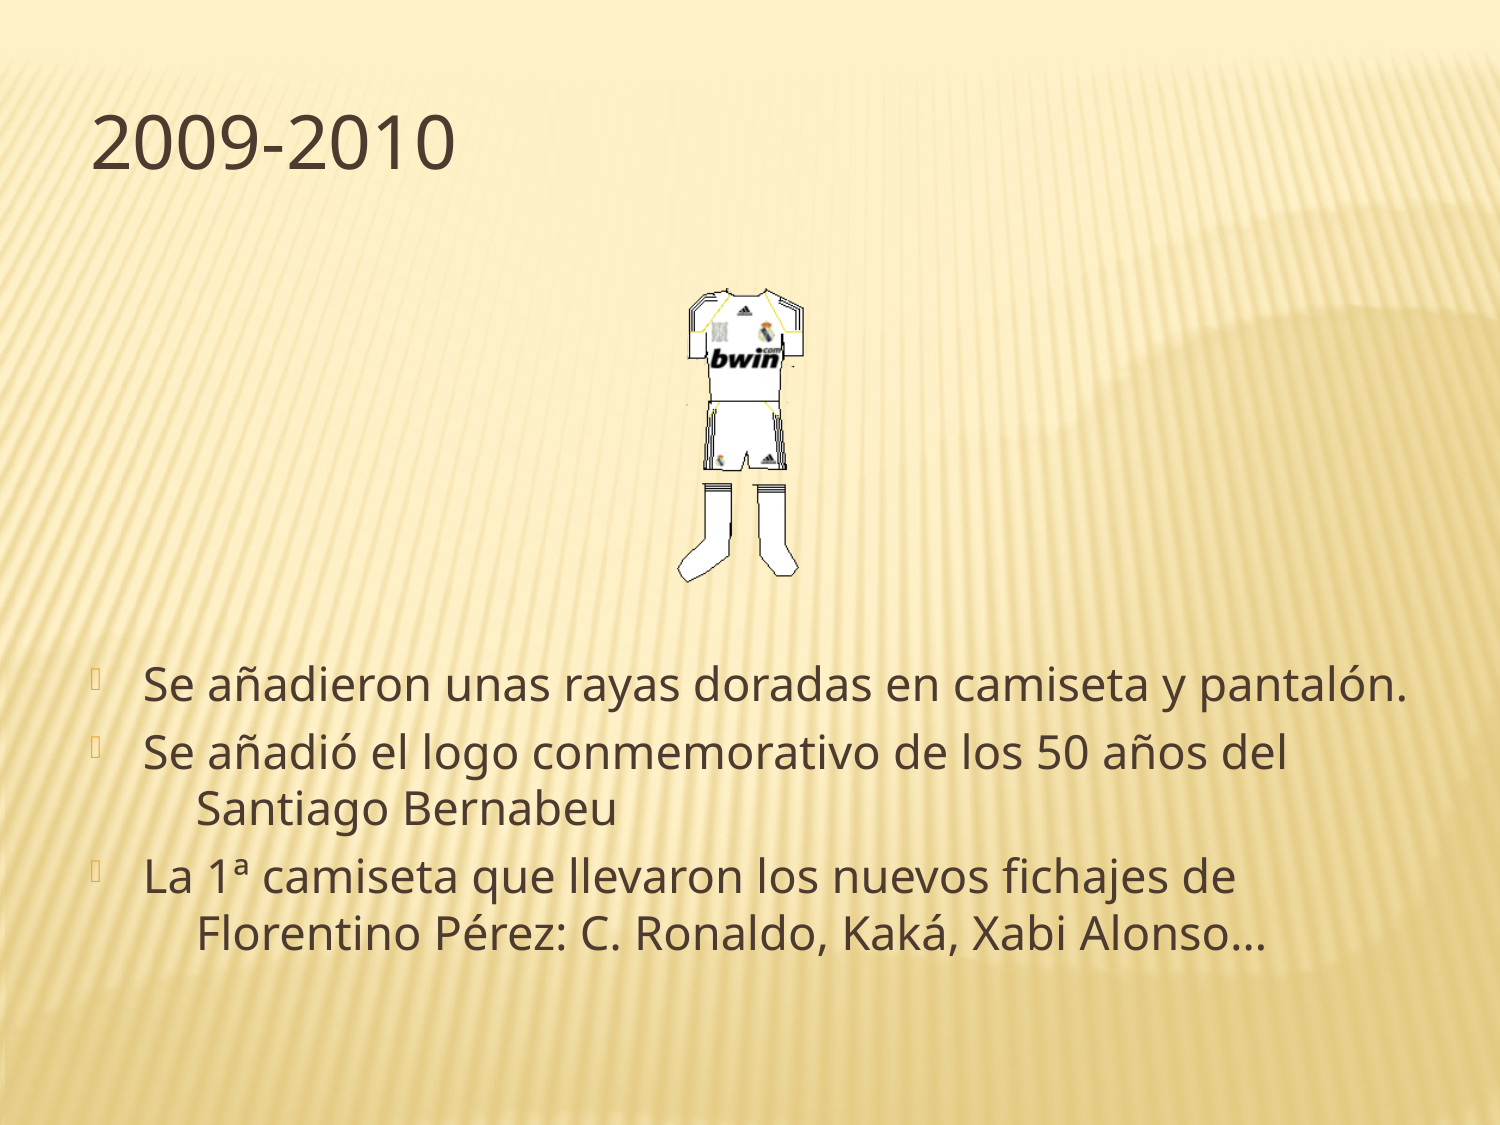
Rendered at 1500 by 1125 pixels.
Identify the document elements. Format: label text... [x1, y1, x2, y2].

title 2009-2010 [75, 45, 1426, 234]
picture [652, 262, 848, 622]
list Se añadieron unas rayas doradas en camiseta y pantalón. Se añadió el logo conmemorativo de los 50 años del Santiago Bernabeu La 1ª camiseta que llevaron los nuevos fichajes de Florentino Pérez: C. Ronaldo, Kaká, Xabi Alonso… [75, 646, 1426, 1006]
